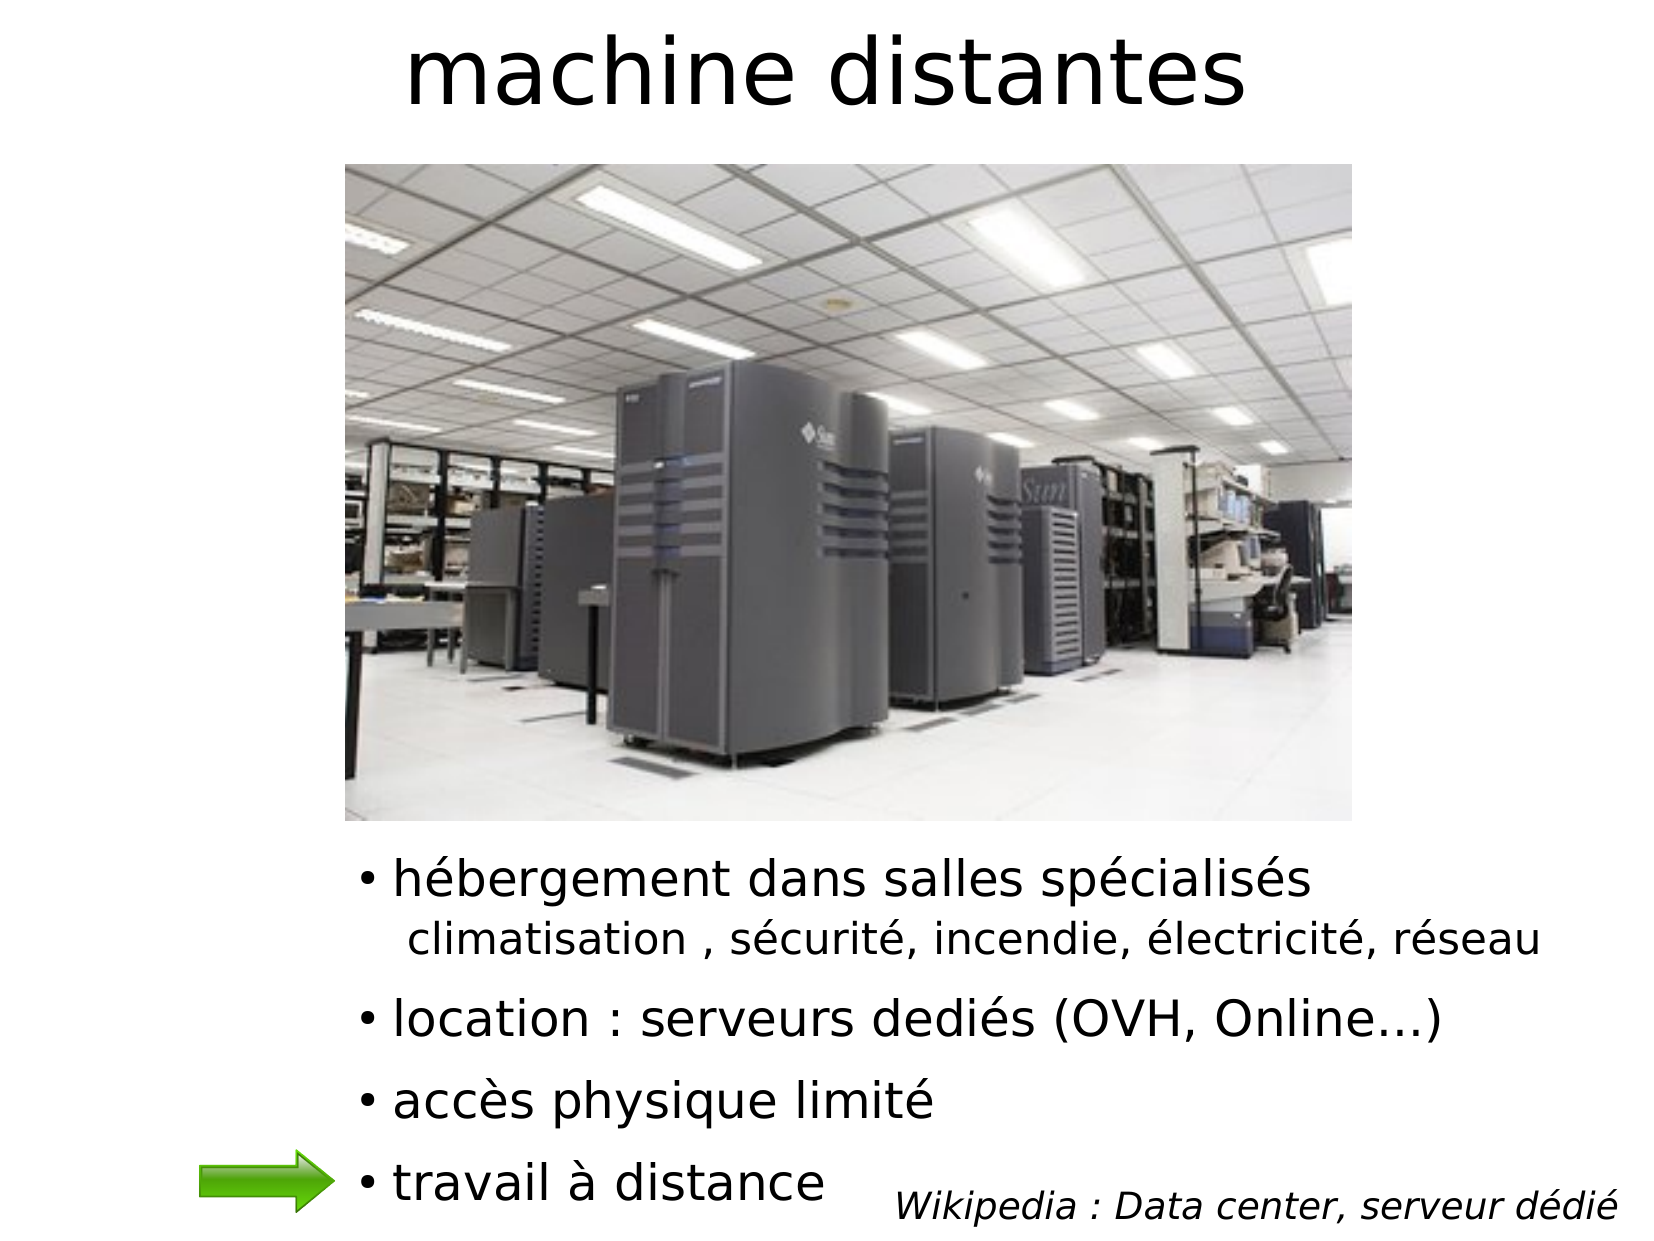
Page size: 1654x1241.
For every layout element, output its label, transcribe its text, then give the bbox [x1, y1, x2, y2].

text_box hébergement dans salles spécialisés climatisation , sécurité, incendie, électricité, réseau location : serveurs dediés (OVH, Online...) accès physique limité travail à distance [358, 850, 1543, 1213]
picture [345, 164, 1352, 821]
picture [197, 1146, 337, 1215]
title machine distantes [0, 11, 1654, 134]
text_box Wikipedia : Data center, serveur dédié [894, 1172, 1636, 1231]
